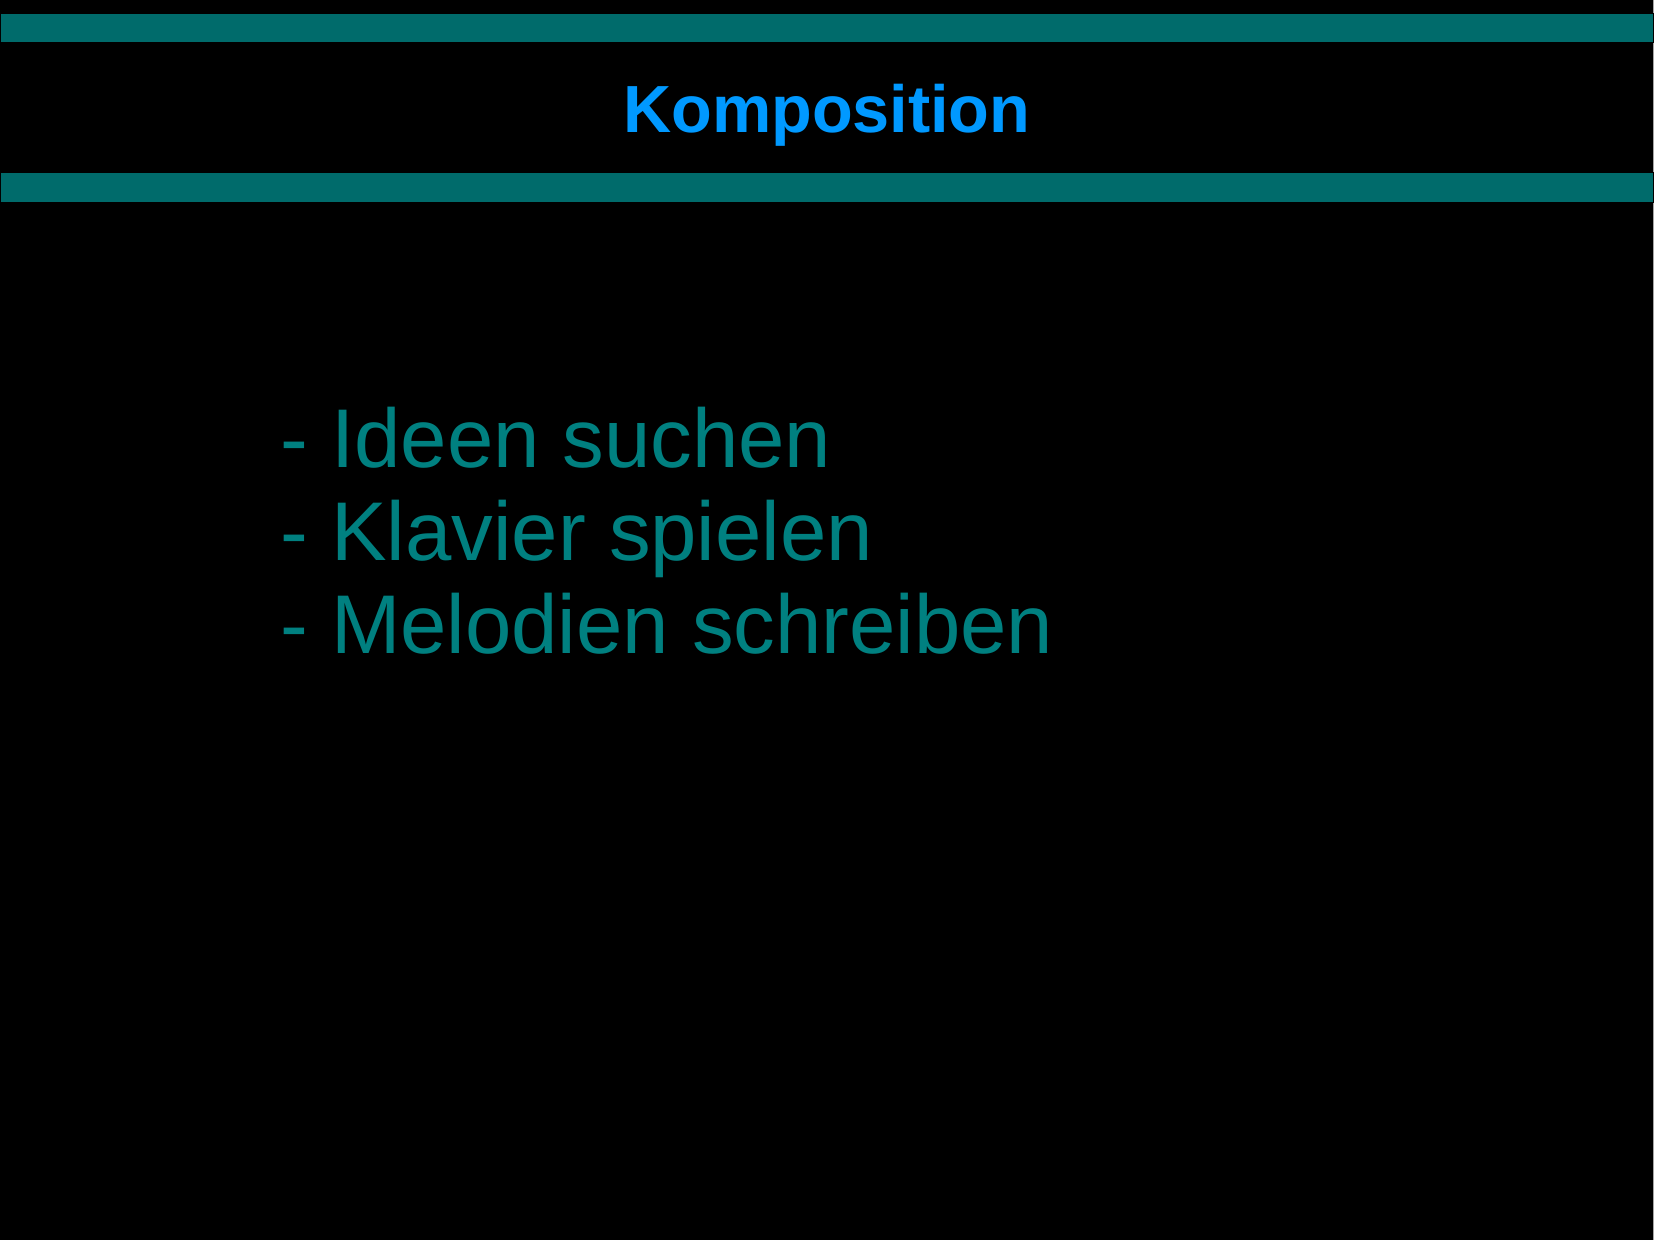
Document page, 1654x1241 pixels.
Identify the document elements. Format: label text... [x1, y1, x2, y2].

text_box Komposition [0, 65, 1654, 155]
text_box - Ideen suchen - Klavier spielen - Melodien schreiben [236, 385, 1565, 680]
text_box [0, 13, 1654, 43]
text_box [0, 172, 1654, 203]
